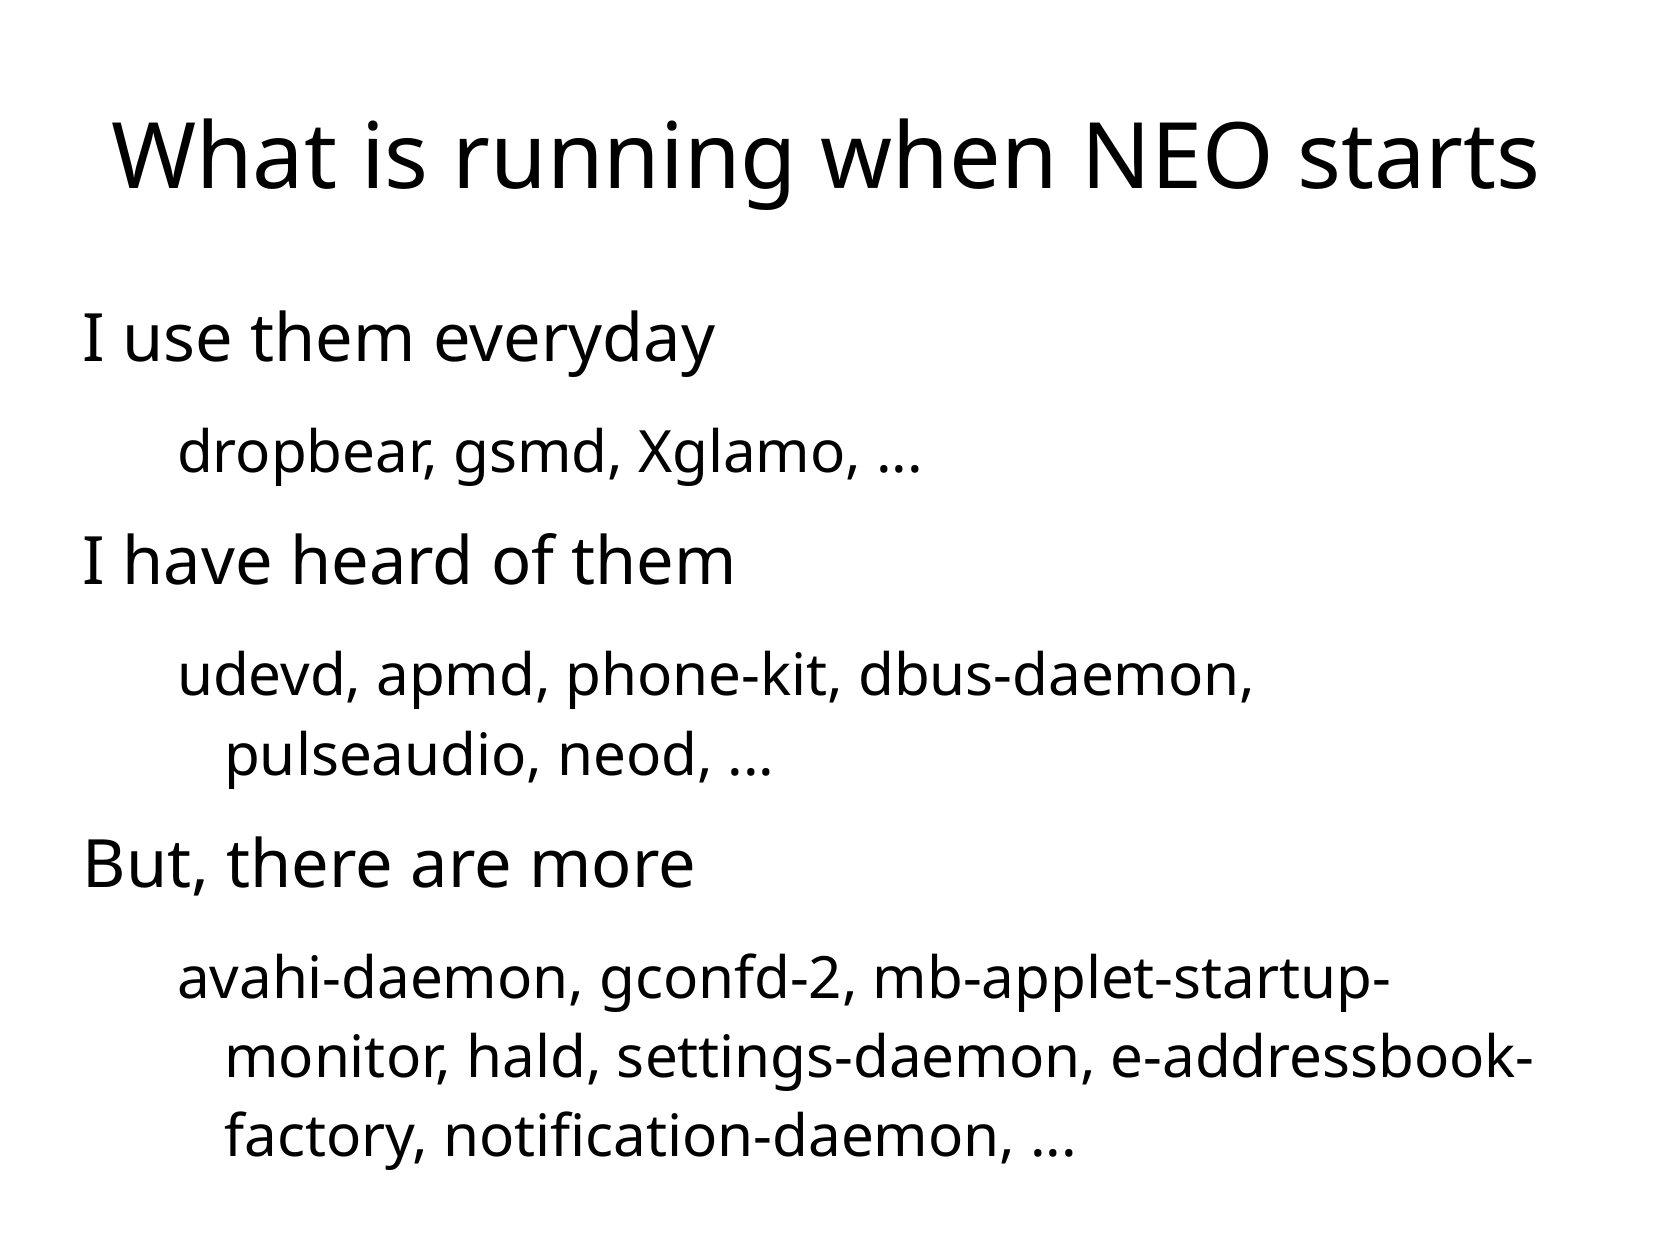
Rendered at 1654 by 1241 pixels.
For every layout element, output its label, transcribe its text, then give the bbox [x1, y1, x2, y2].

title What is running when NEO starts [82, 49, 1571, 257]
list I use them everyday dropbear, gsmd, Xglamo, ... I have heard of them udevd, apmd, phone-kit, dbus-daemon, pulseaudio, neod, ... But, there are more avahi-daemon, gconfd-2, mb-applet-startup-monitor, hald, settings-daemon, e-addressbook-factory, notification-daemon, ... [82, 290, 1571, 1109]
